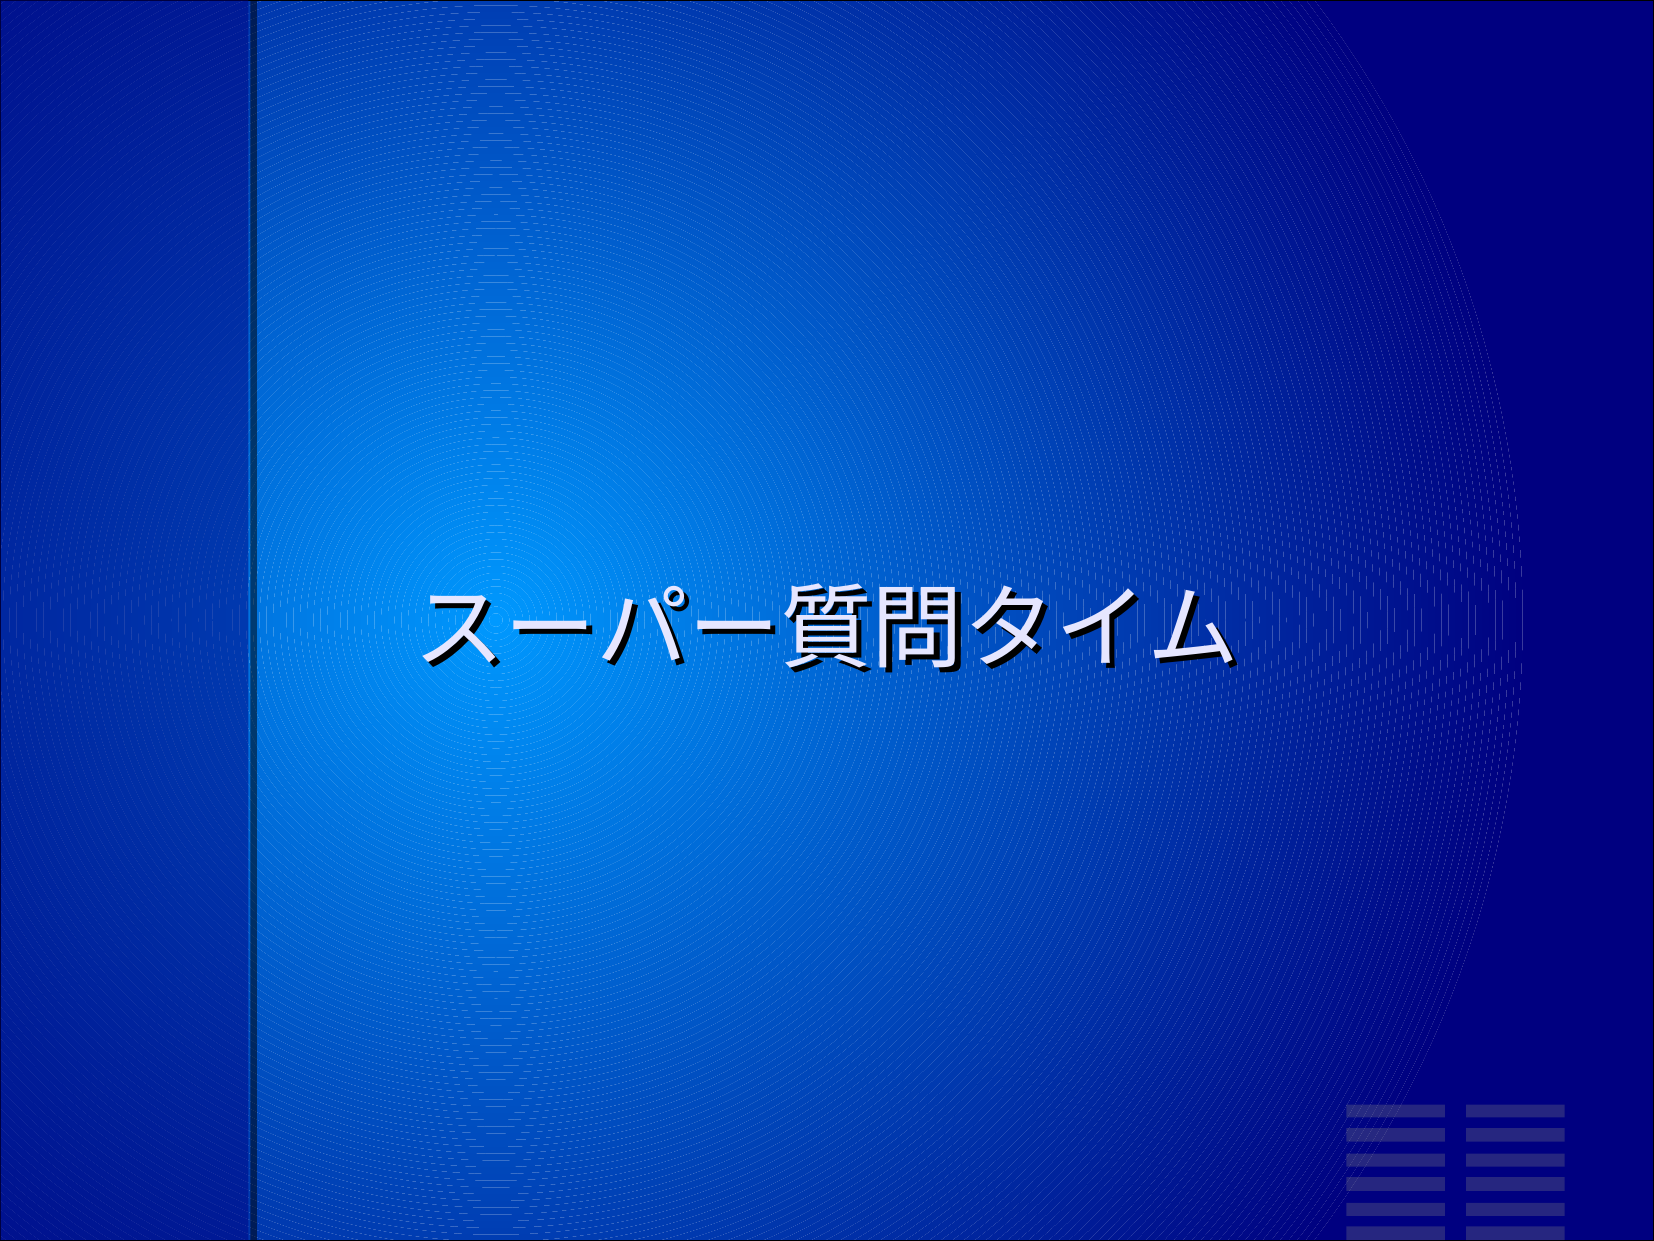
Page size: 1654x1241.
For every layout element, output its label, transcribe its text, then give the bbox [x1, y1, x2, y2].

title スーパー質問タイム [119, 516, 1533, 724]
